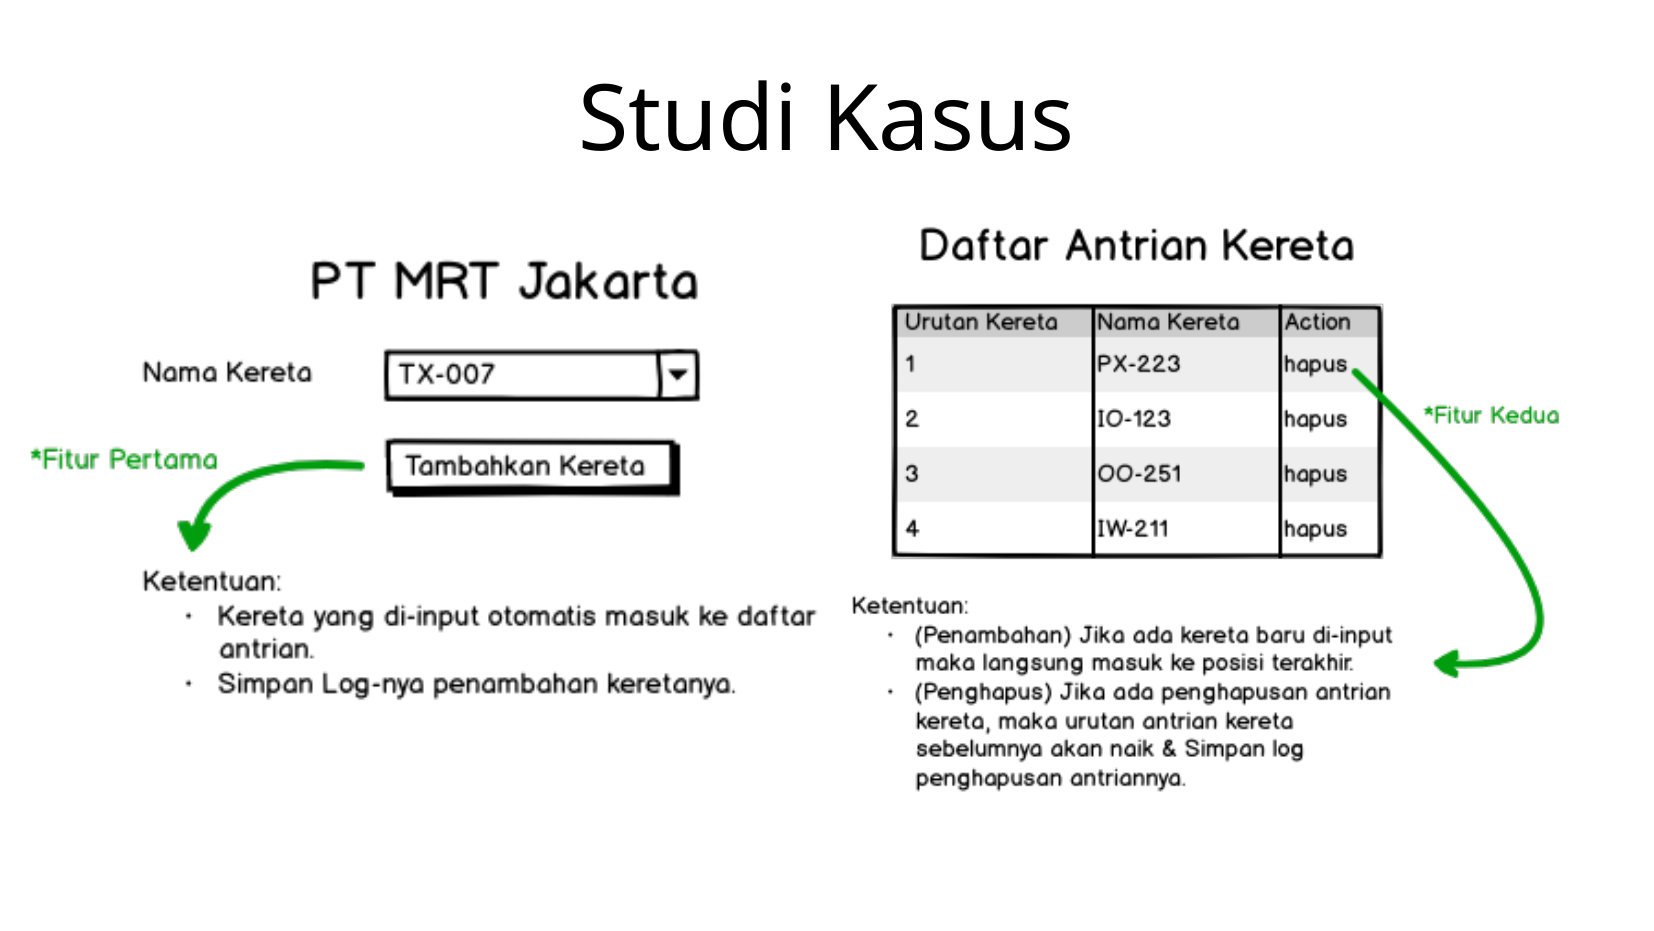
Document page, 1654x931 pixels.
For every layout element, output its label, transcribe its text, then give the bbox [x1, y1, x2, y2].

picture [30, 224, 1561, 811]
title Studi Kasus [82, 37, 1571, 193]
